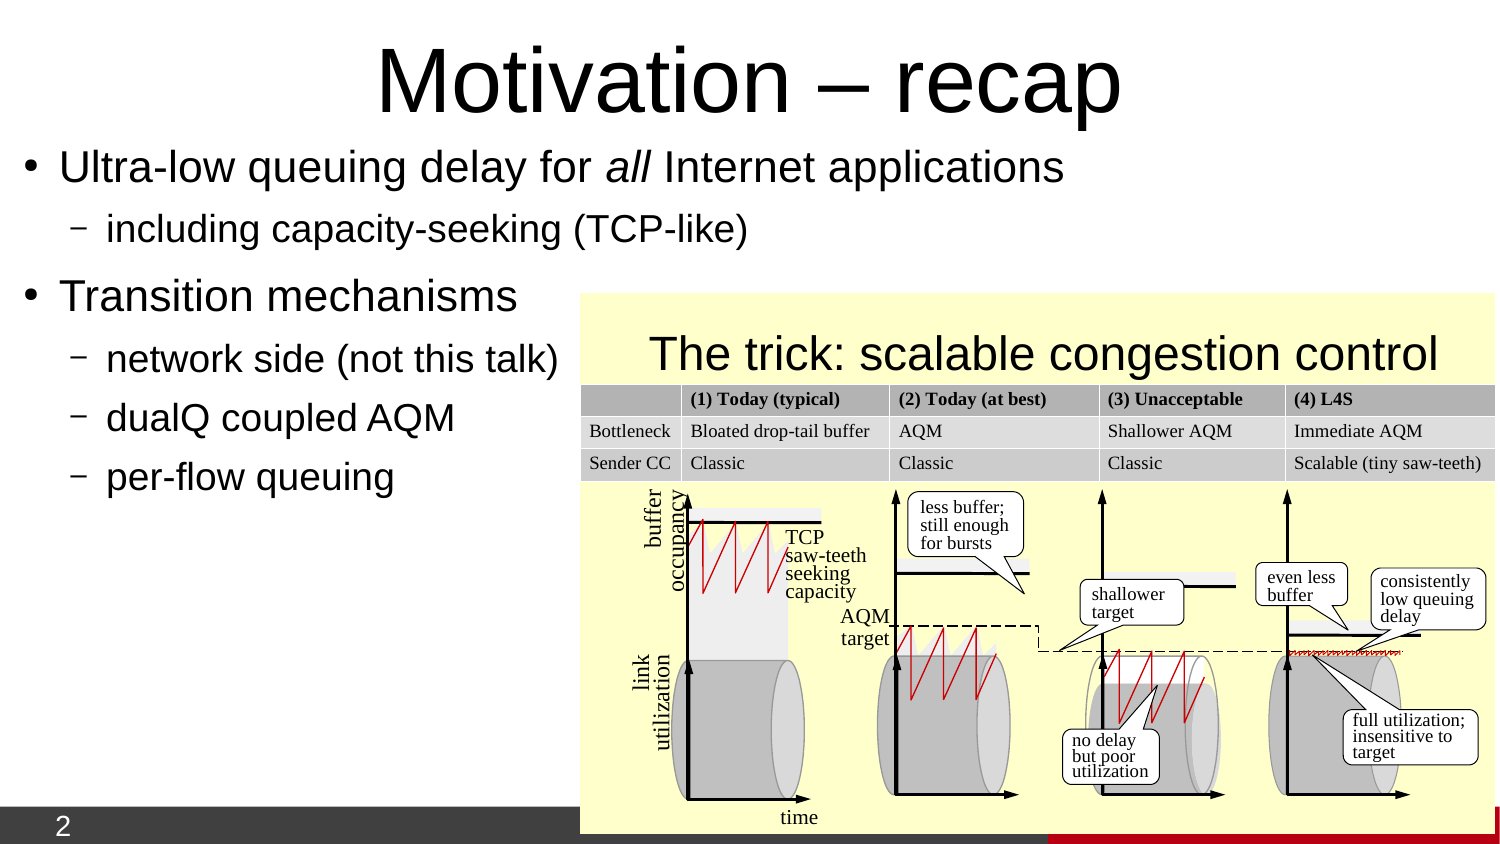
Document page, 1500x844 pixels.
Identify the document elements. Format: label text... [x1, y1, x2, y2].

list Ultra-low queuing delay for all Internet applications including capacity-seeking (TCP-like) Transition mechanisms network side (not this talk) dualQ coupled AQM per-flow queuing [11, 141, 1384, 500]
picture [579, 293, 1495, 834]
title Motivation – recap [75, 10, 1425, 151]
